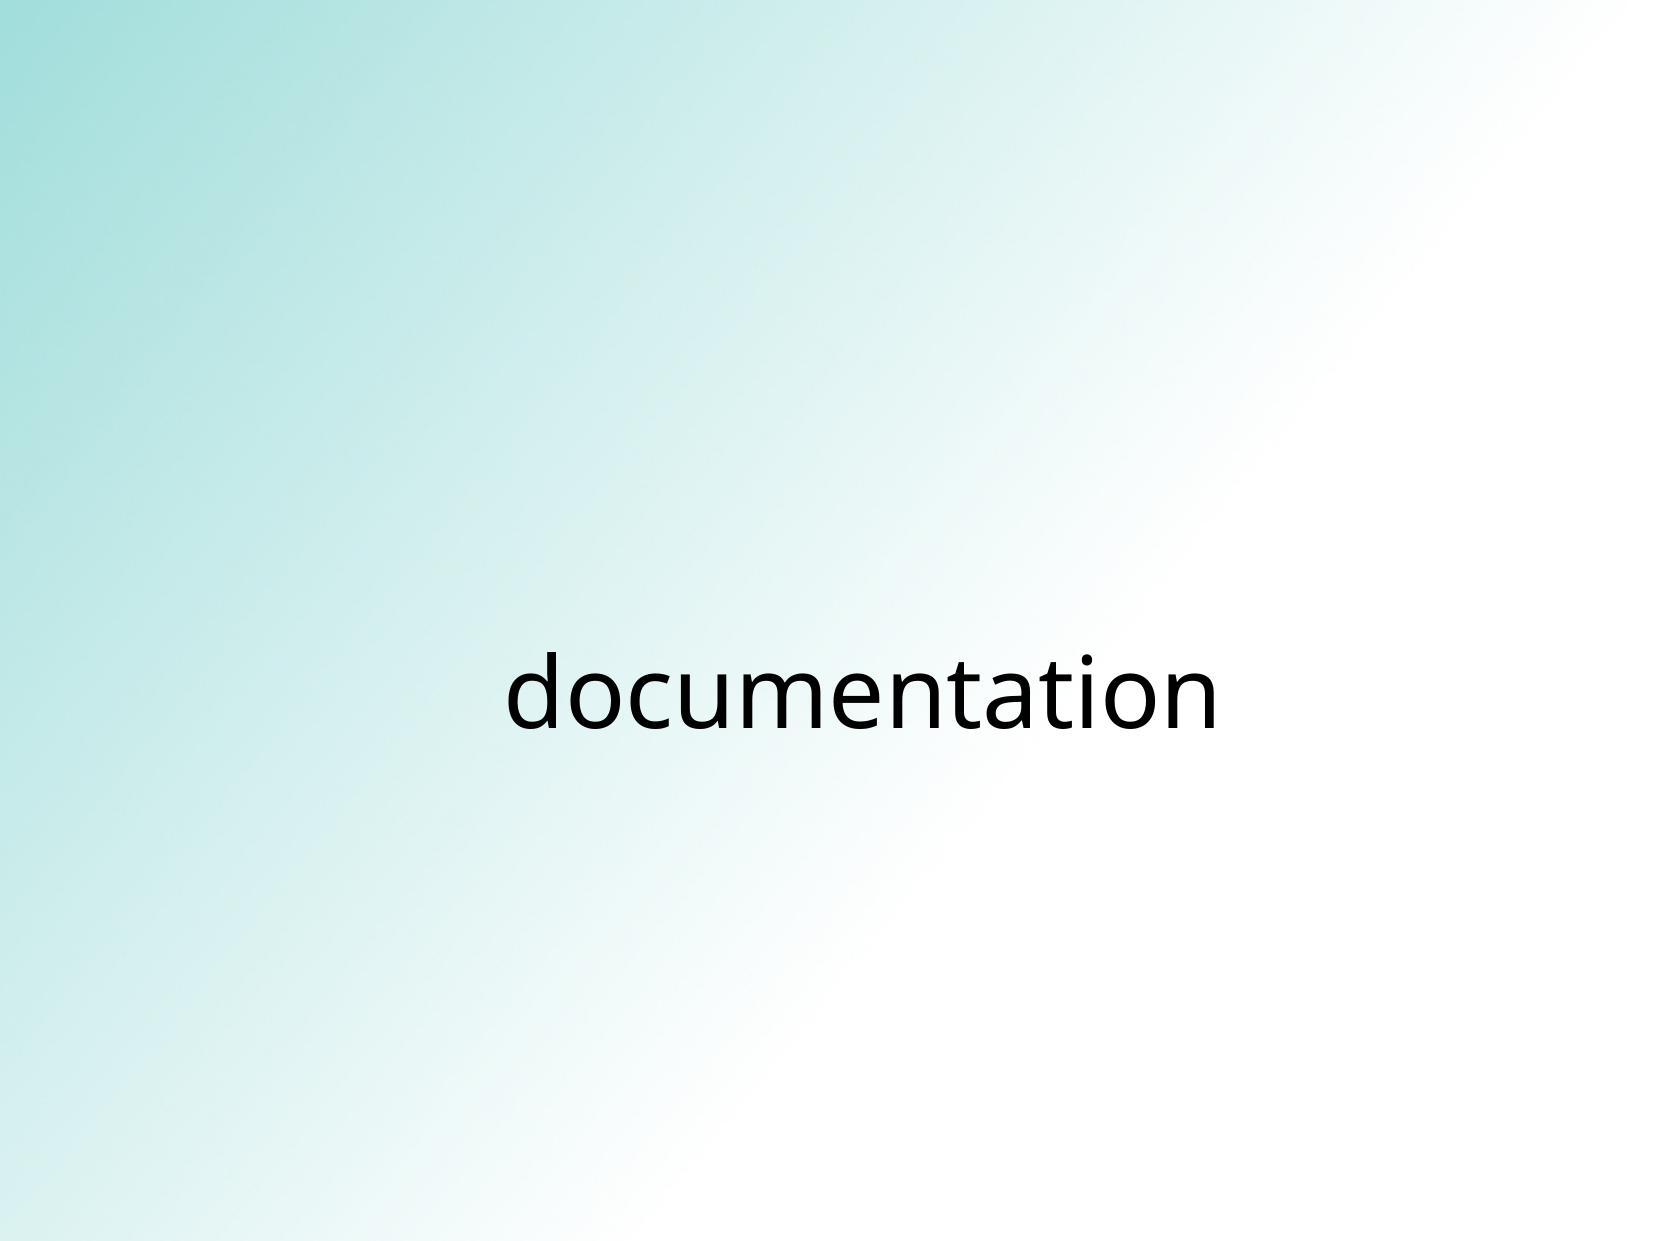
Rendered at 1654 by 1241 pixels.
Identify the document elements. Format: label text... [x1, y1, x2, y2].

picture [0, 0, 1654, 1241]
subtitle documentation [106, 209, 1595, 1170]
